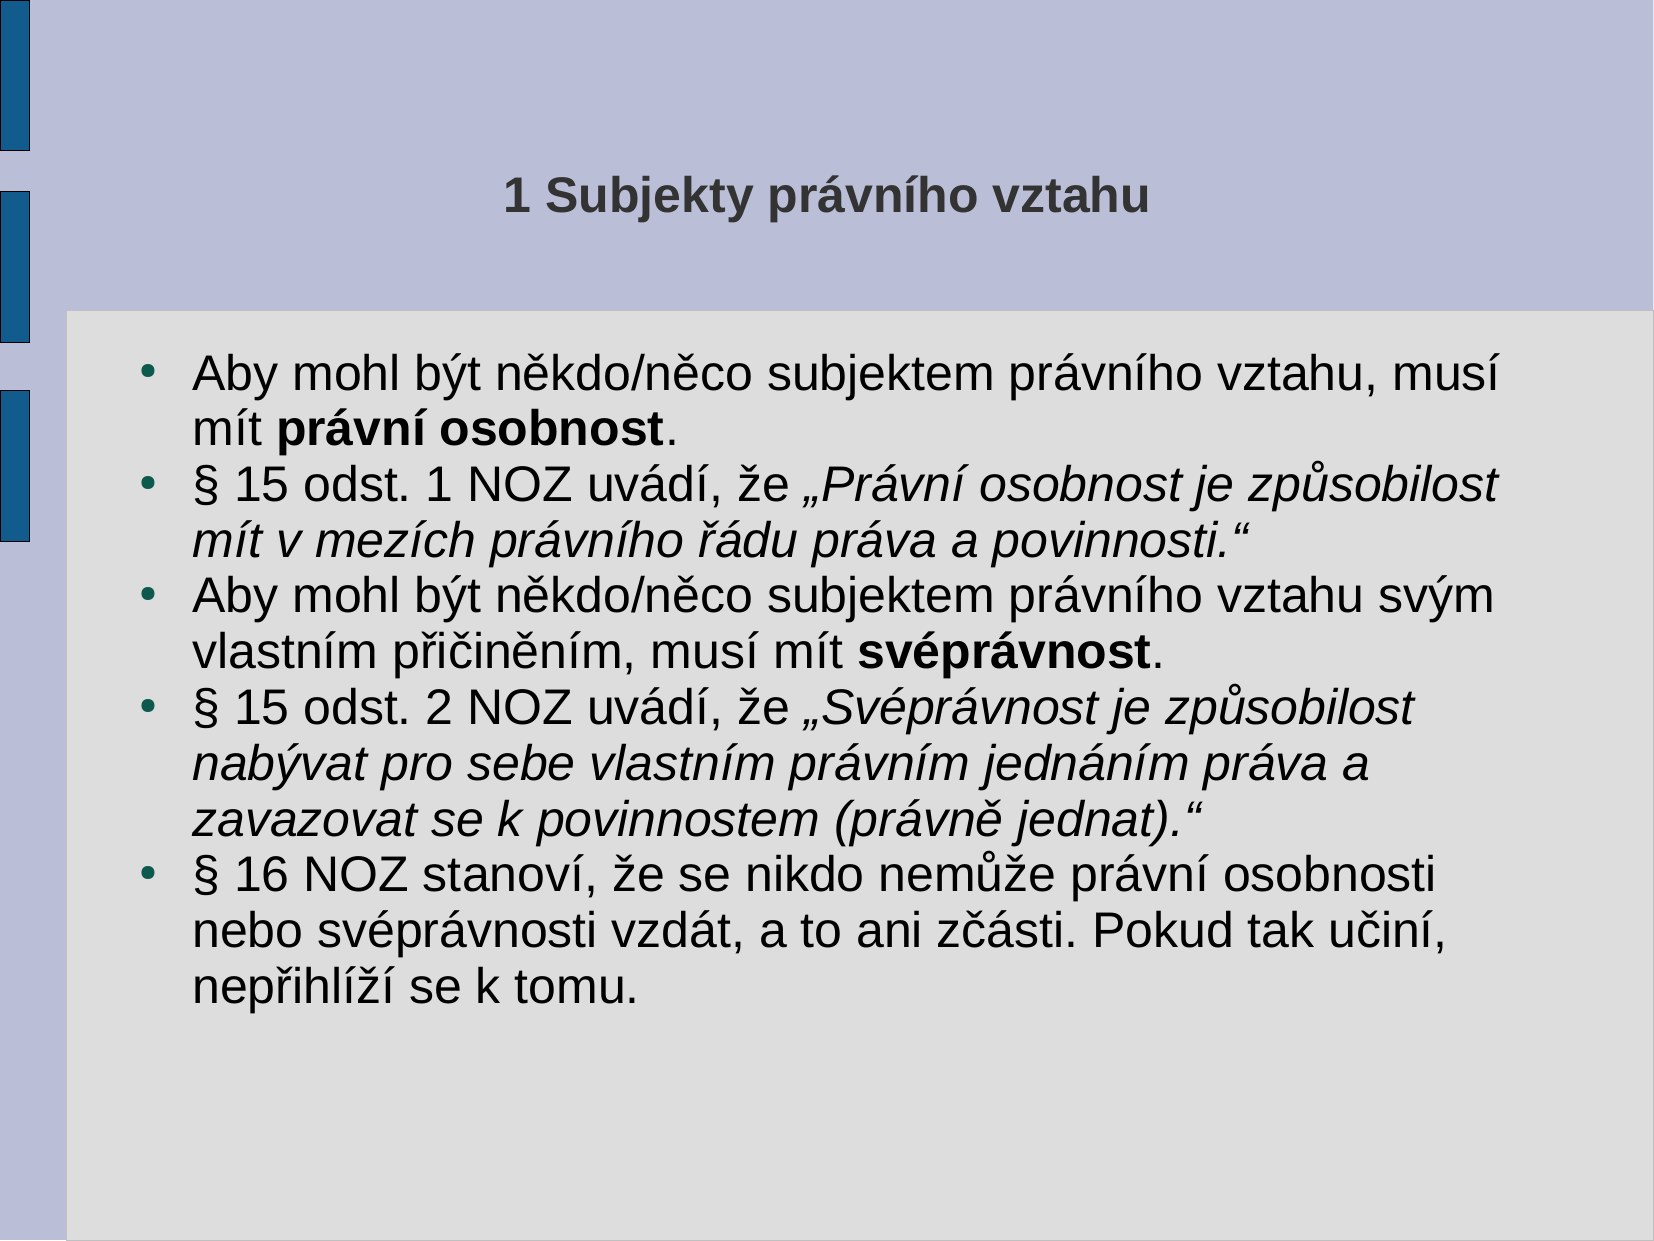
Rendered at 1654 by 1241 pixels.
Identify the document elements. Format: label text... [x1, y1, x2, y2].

list Aby mohl být někdo/něco subjektem právního vztahu, musí mít právní osobnost. § 15 odst. 1 NOZ uvádí, že „Právní osobnost je způsobilost mít v mezích právního řádu práva a povinnosti.“ Aby mohl být někdo/něco subjektem právního vztahu svým vlastním přičiněním, musí mít svéprávnost. § 15 odst. 2 NOZ uvádí, že „Svéprávnost je způsobilost nabývat pro sebe vlastním právním jednáním práva a zavazovat se k povinnostem (právně jednat).“ § 16 NOZ stanoví, že se nikdo nemůže právní osobnosti nebo svéprávnosti vzdát, a to ani zčásti. Pokud tak učiní, nepřihlíží se k tomu. [121, 344, 1534, 1127]
title 1 Subjekty právního vztahu [121, 91, 1534, 299]
